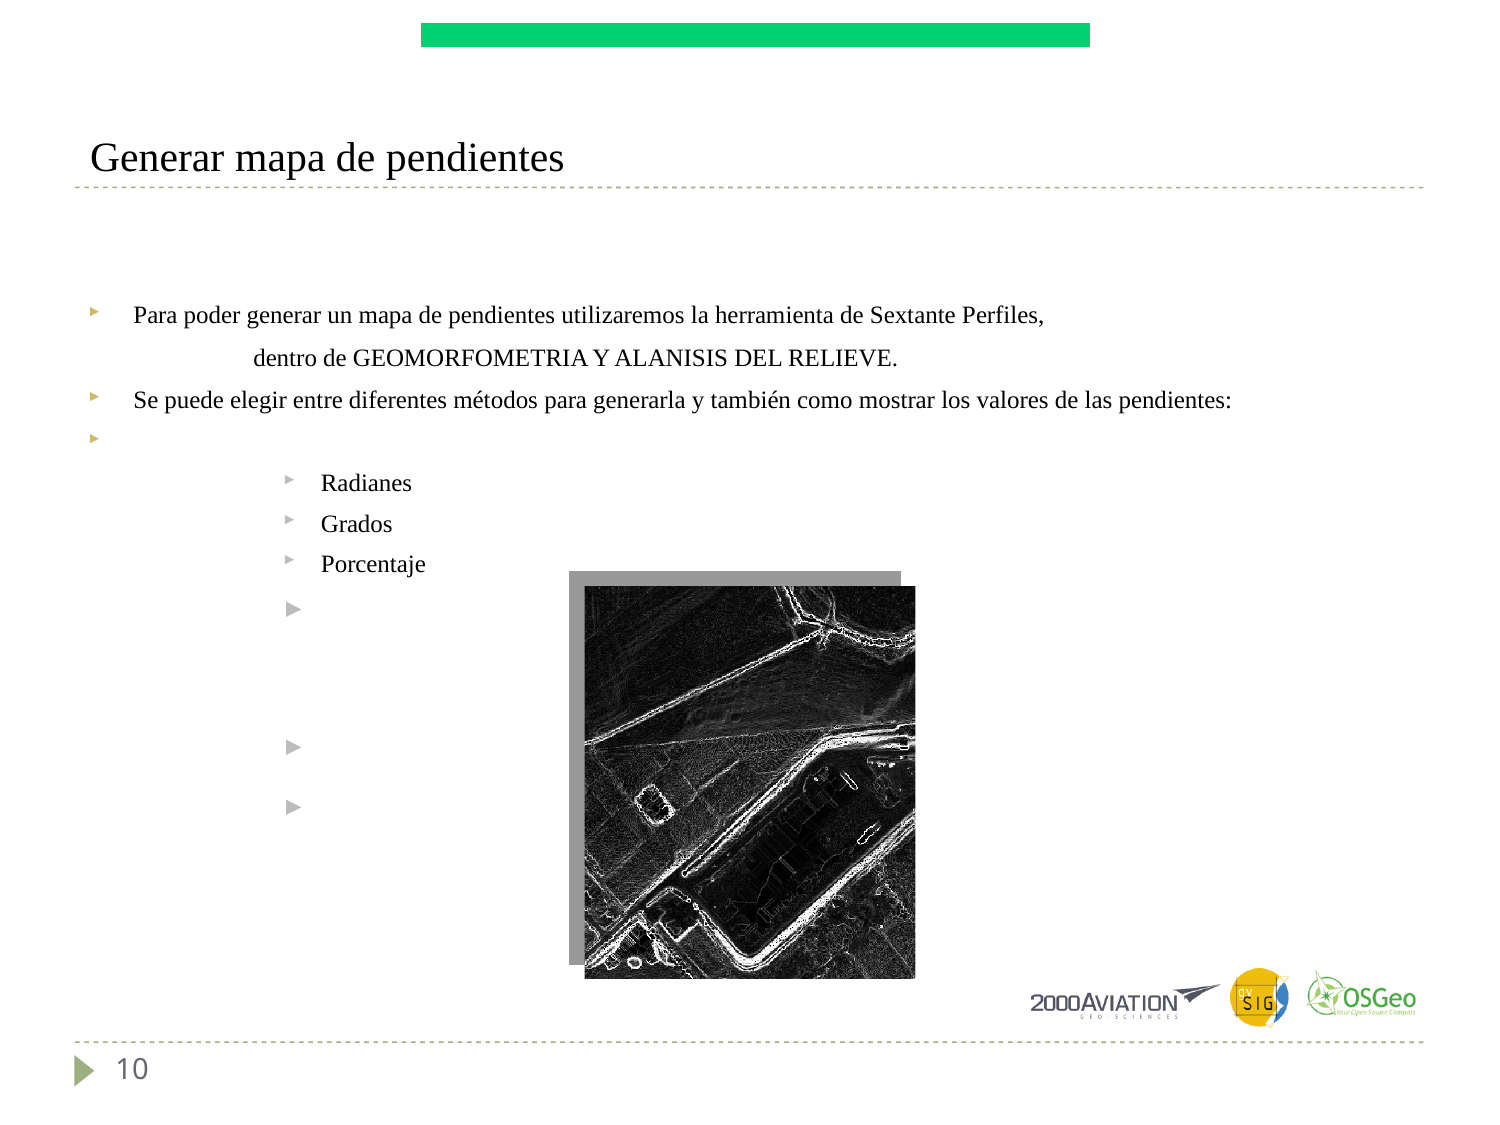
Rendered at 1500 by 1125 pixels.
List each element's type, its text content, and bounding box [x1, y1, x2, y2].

picture [1303, 967, 1418, 1019]
picture [584, 586, 916, 979]
picture [421, 23, 1090, 47]
title Generar mapa de pendientes [75, 24, 1426, 188]
picture [1230, 968, 1289, 1028]
picture [1031, 984, 1221, 1020]
list Para poder generar un mapa de pendientes utilizaremos la herramienta de Sextante Perfiles, dentro de GEOMORFOMETRIA Y ALANISIS DEL RELIEVE. Se puede elegir entre diferentes métodos para generarla y también como mostrar los valores de las pendientes: Radianes Grados Porcentaje [73, 291, 1424, 1102]
